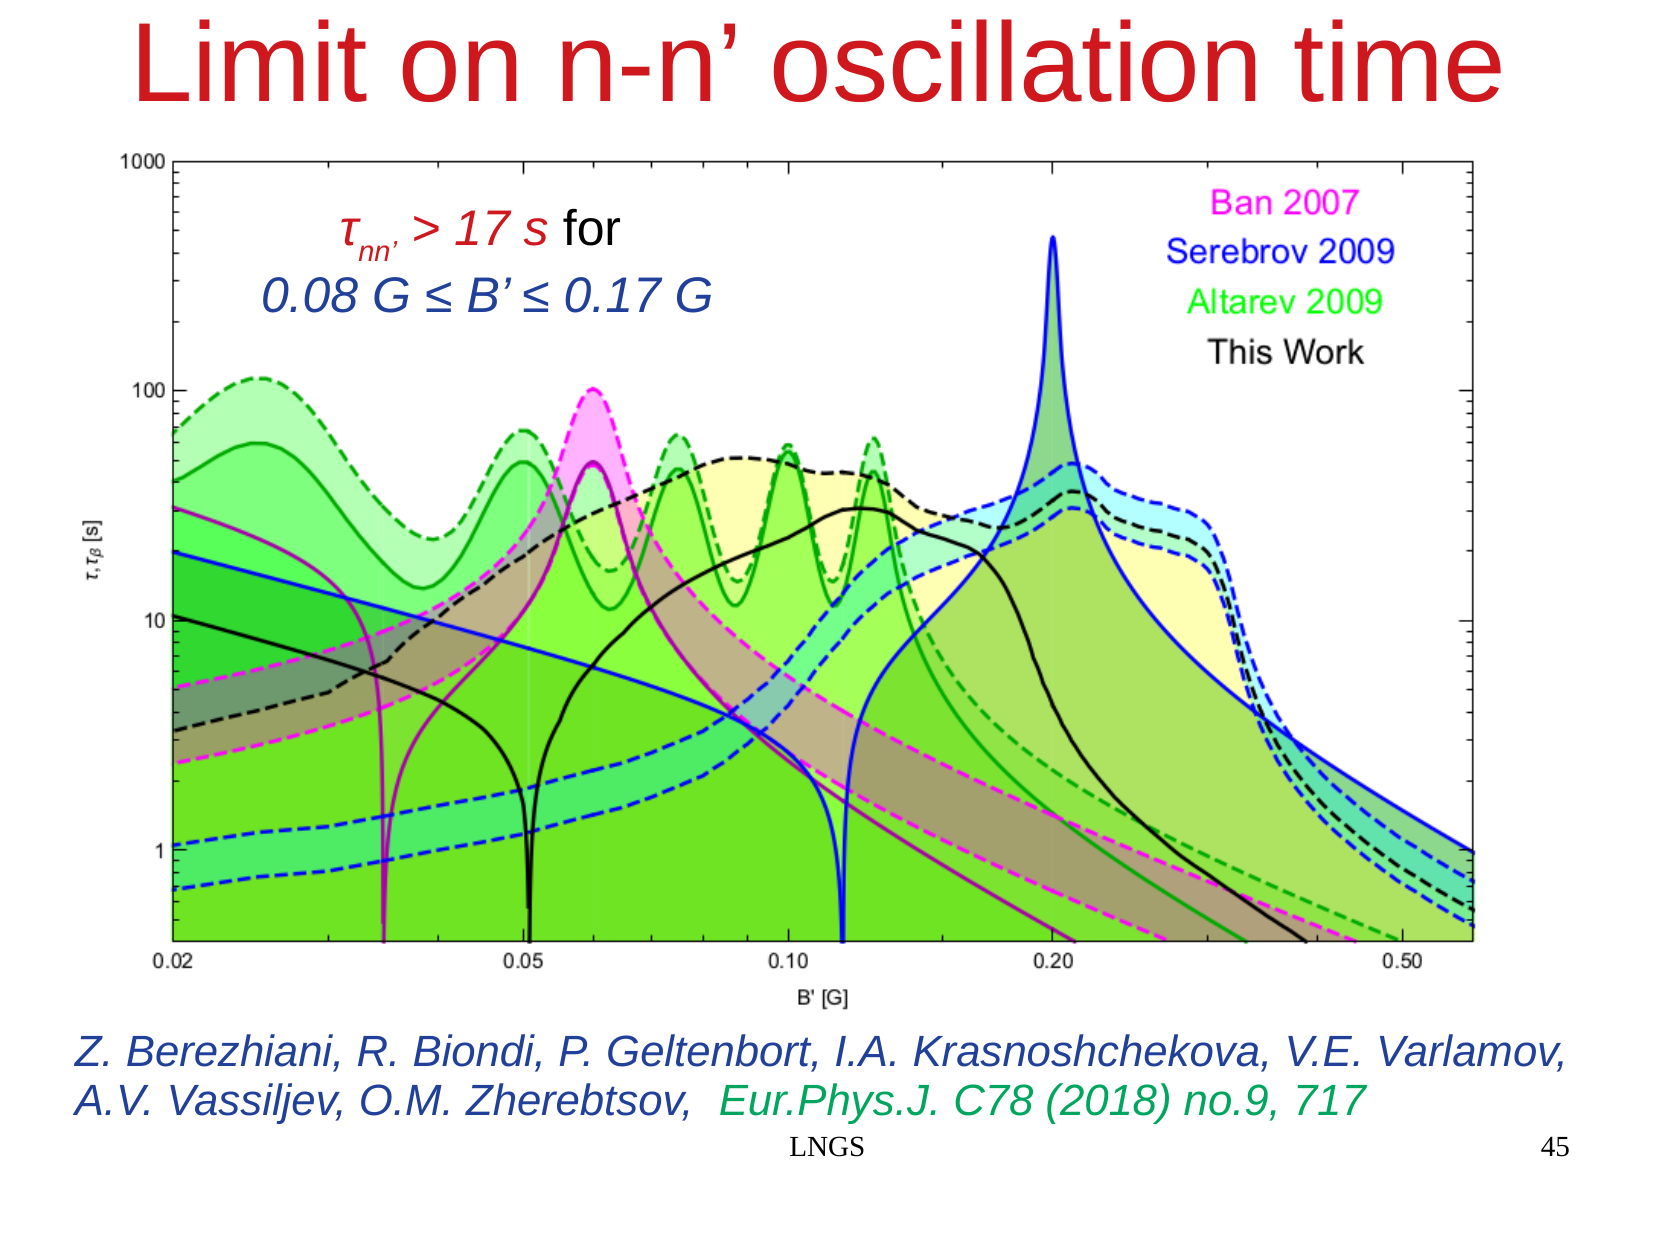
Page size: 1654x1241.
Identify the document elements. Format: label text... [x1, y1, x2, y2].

text_box Z. Berezhiani, R. Biondi, P. Geltenbort, I.A. Krasnoshchekova, V.E. Varlamov, A.V. Vassiljev, O.M. Zherebtsov, Eur.Phys.J. C78 (2018) no.9, 717 [60, 1020, 1621, 1135]
text_box τnn’ > 17 s for 0.08 G ≤ B’ ≤ 0.17 G [240, 192, 736, 387]
title Limit on n-n’ oscillation time [75, 0, 1563, 126]
picture [75, 149, 1486, 1011]
